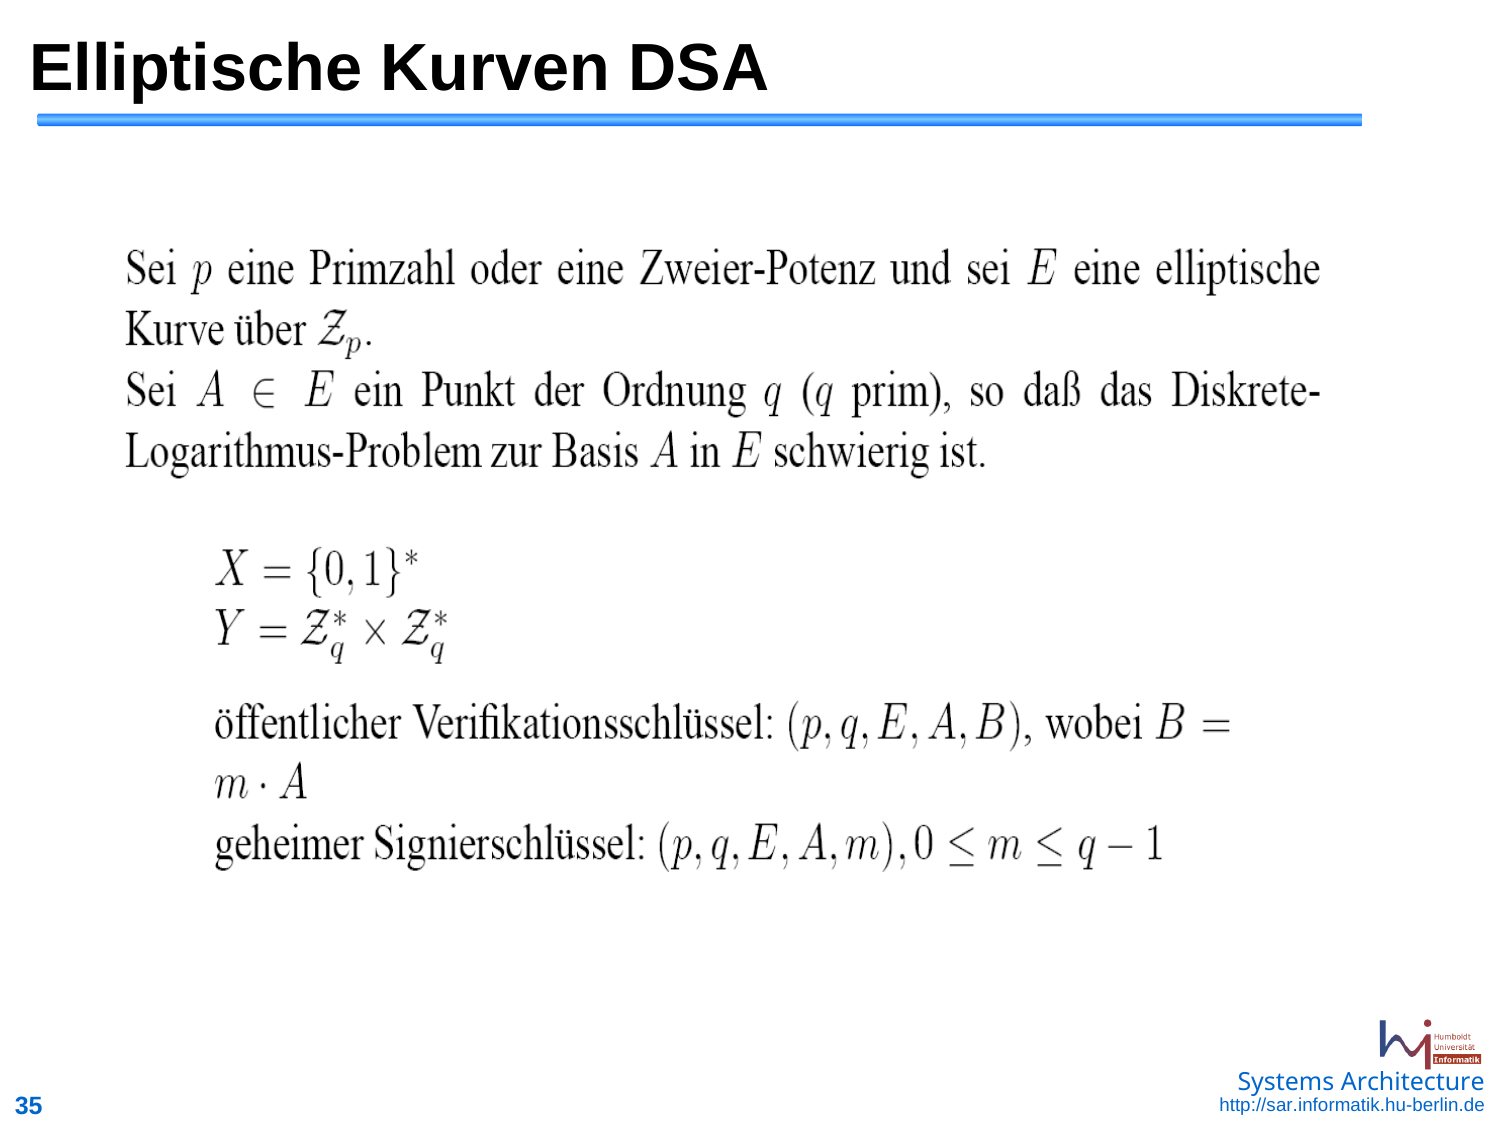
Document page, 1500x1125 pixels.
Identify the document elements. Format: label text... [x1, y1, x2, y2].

title Elliptische Kurven DSA [29, 19, 1500, 115]
picture [118, 236, 1329, 886]
picture [1376, 1016, 1483, 1071]
